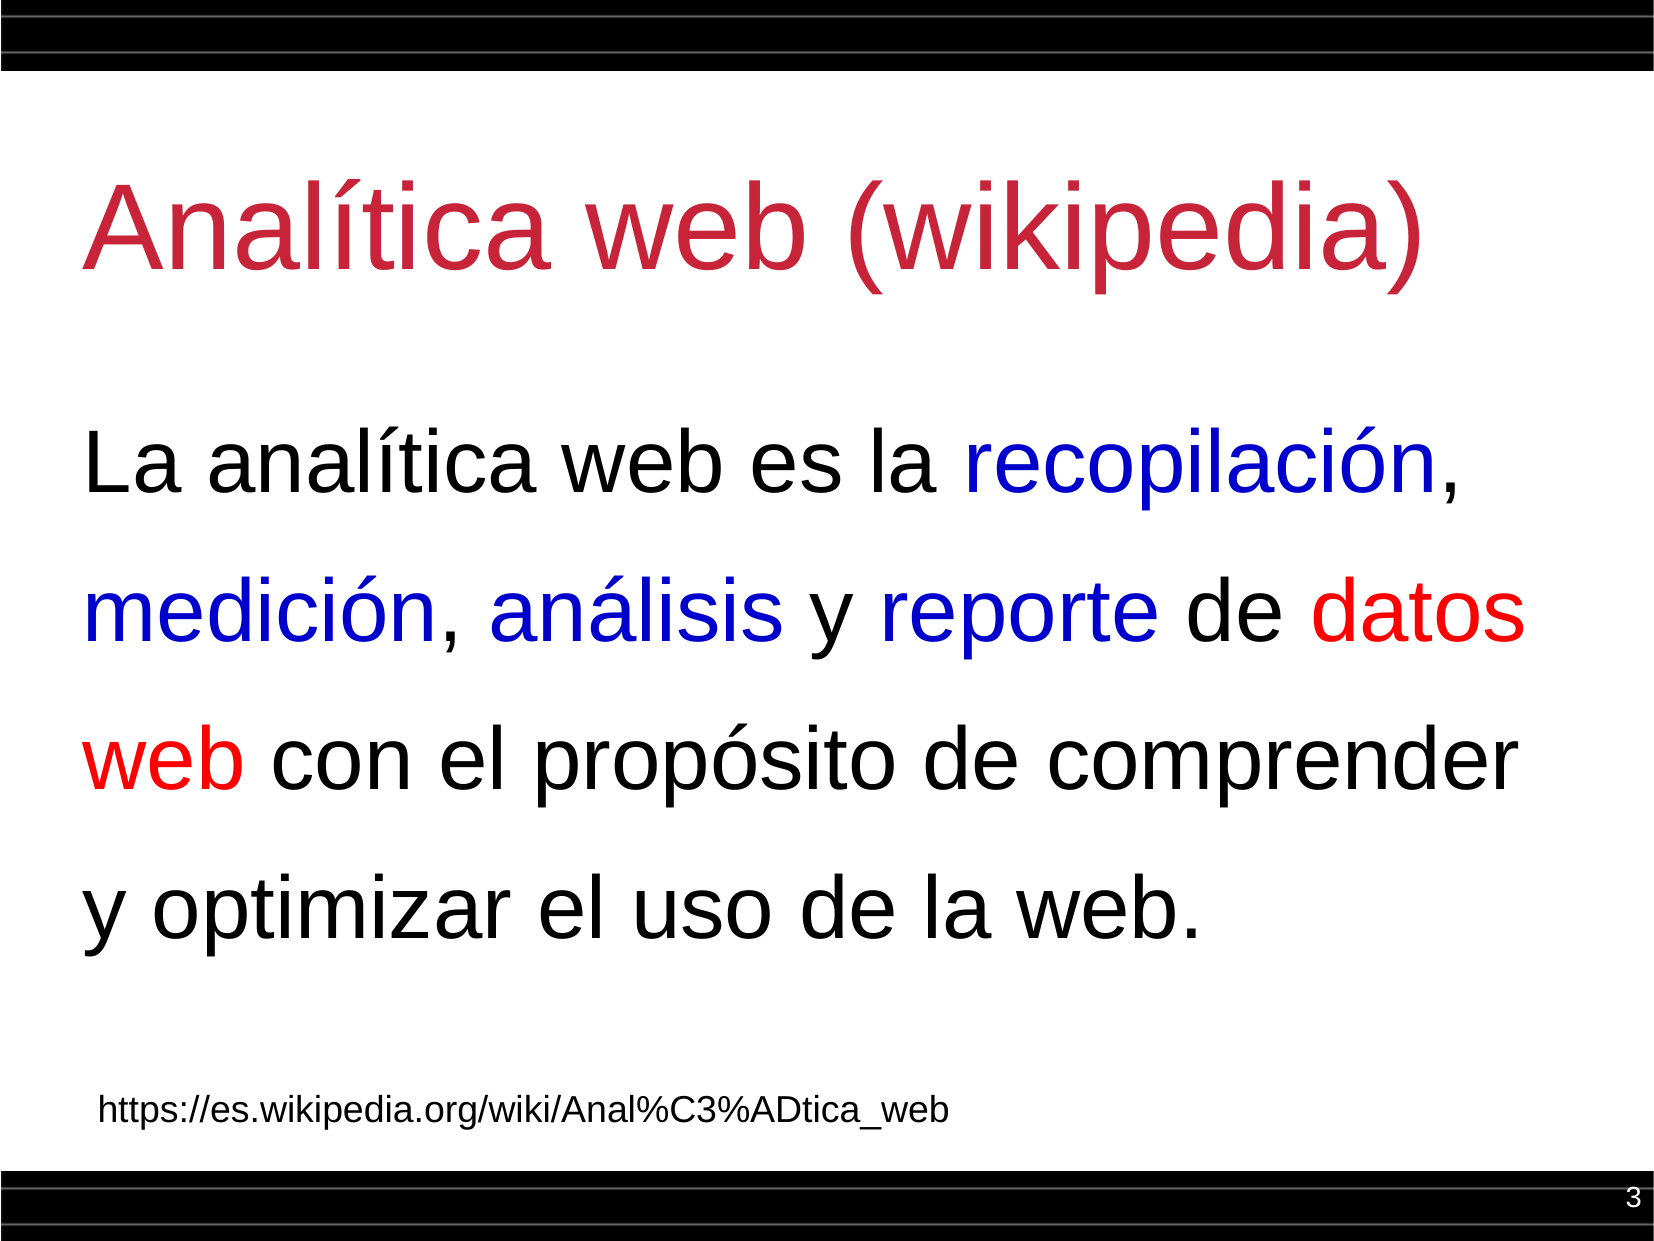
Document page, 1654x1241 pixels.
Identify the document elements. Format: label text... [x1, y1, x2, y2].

title Analítica web (wikipedia) [82, 123, 1571, 331]
text_box https://es.wikipedia.org/wiki/Anal%C3%ADtica_web [82, 1080, 1016, 1140]
picture [1, 1171, 1654, 1241]
picture [1, 0, 1654, 71]
list La analítica web es la recopilación, medición, análisis y reporte de datos web con el propósito de comprender y optimizar el uso de la web. [82, 362, 1571, 1010]
